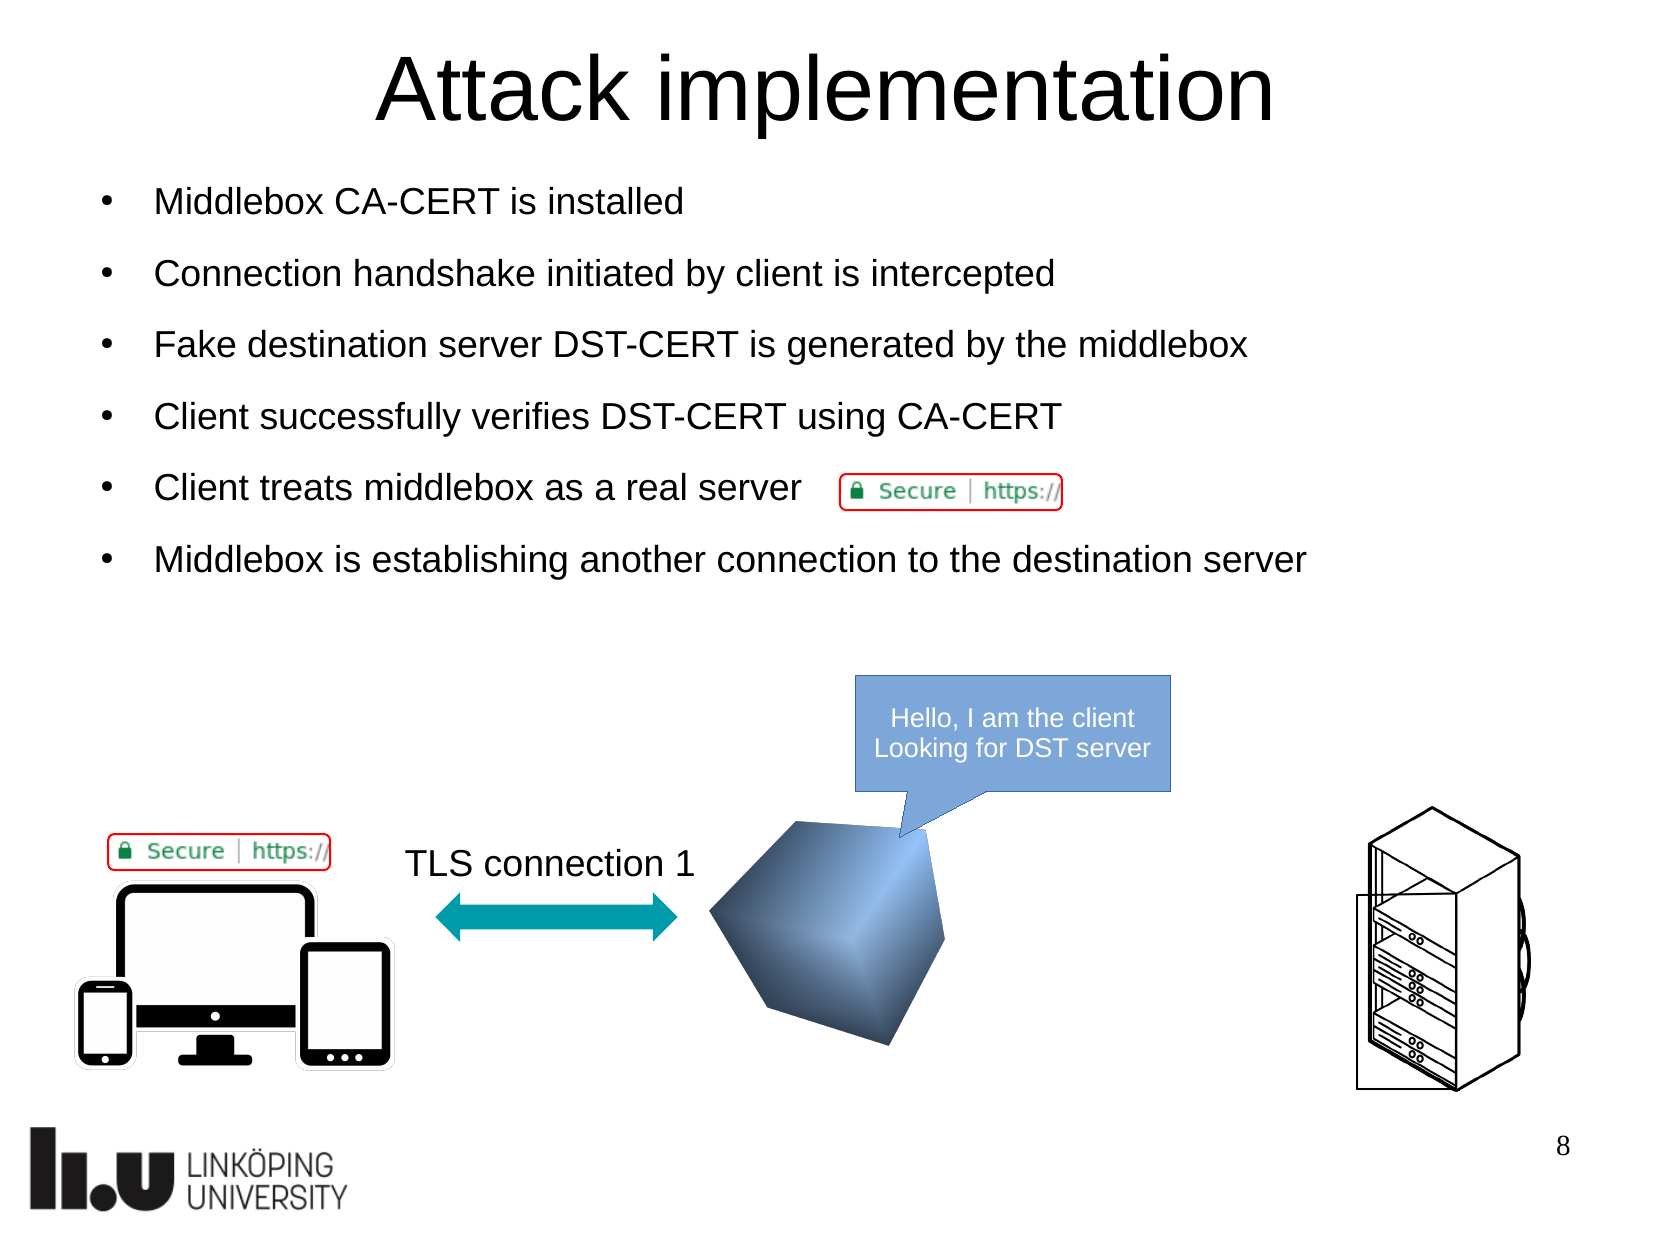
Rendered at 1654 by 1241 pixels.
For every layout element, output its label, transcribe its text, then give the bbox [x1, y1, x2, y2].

text_box TLS connection 1 [389, 834, 765, 1018]
text_box Hello, I am the client Looking for DST server [855, 675, 1171, 838]
title Attack implementation [82, 0, 1571, 180]
list Middlebox CA-CERT is installed Connection handshake initiated by client is intercepted Fake destination server DST-CERT is generated by the middlebox Client successfully verifies DST-CERT using CA-CERT Client treats middlebox as a real server Middlebox is establishing another connection to the destination server [82, 180, 1571, 901]
picture [841, 476, 1060, 509]
picture [5, 716, 418, 1235]
picture [1356, 806, 1531, 1092]
